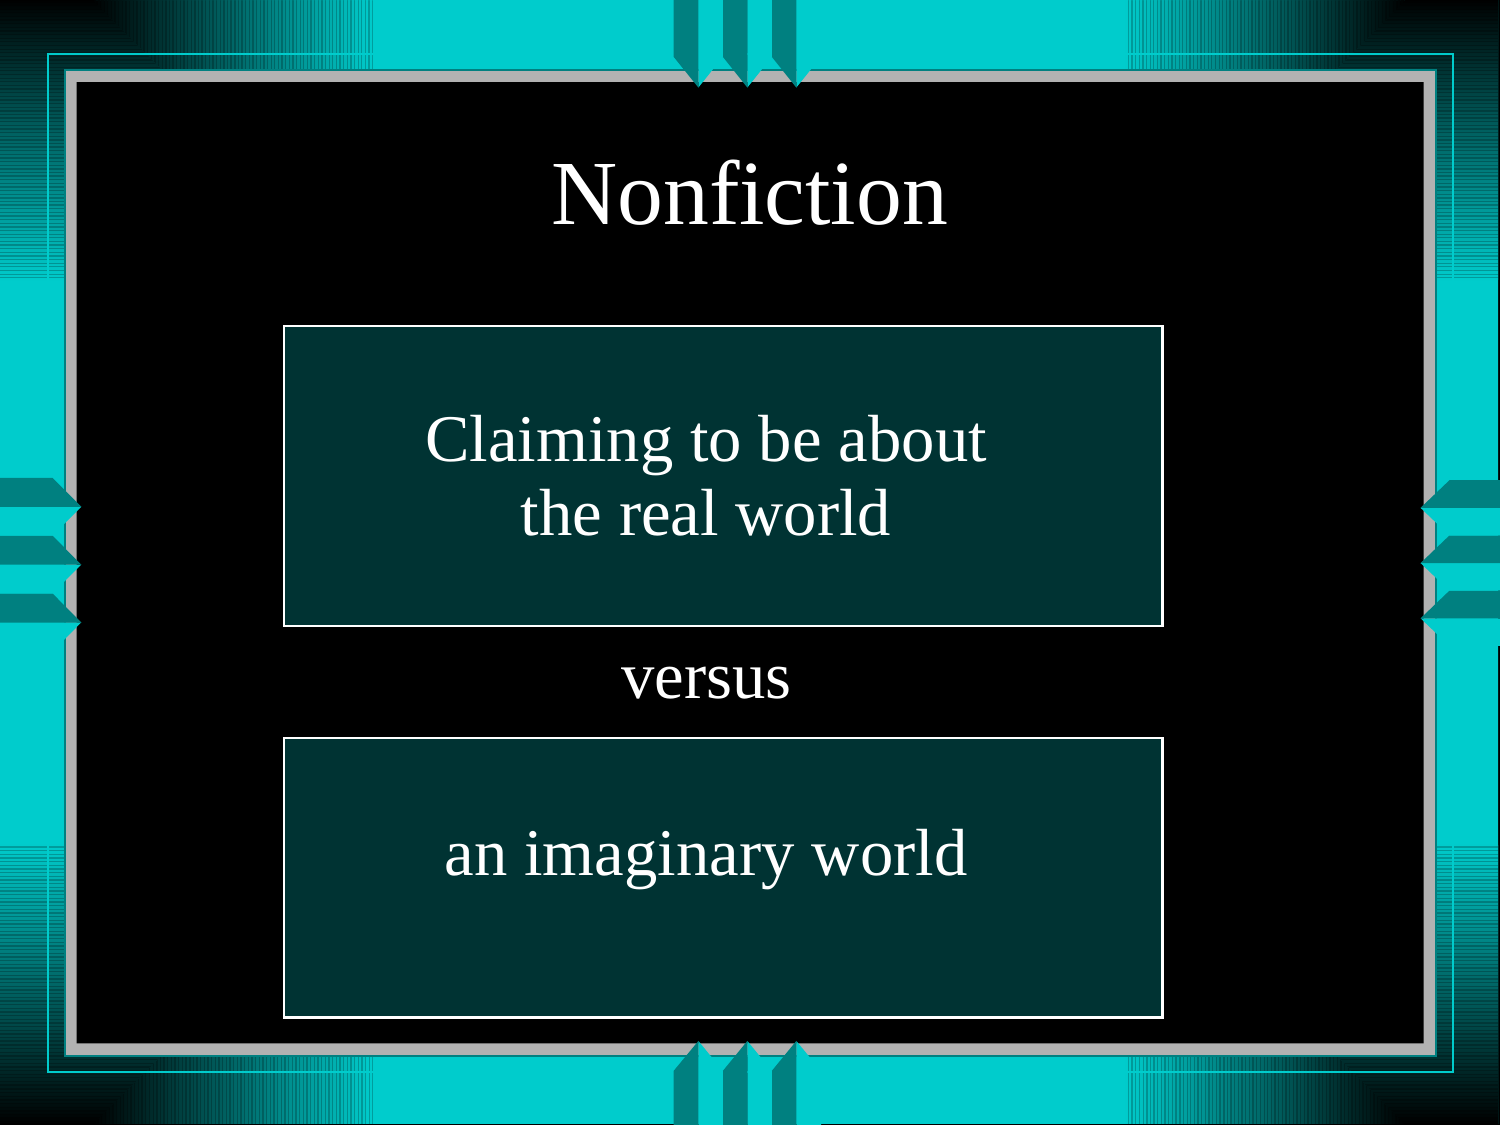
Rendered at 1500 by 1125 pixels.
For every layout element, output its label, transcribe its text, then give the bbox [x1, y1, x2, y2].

title Nonfiction [112, 99, 1388, 288]
text_box an imaginary world [406, 808, 1007, 944]
text_box versus [406, 631, 1007, 721]
text_box [284, 738, 1163, 1018]
text_box [284, 325, 1163, 626]
text_box Claiming to be about the real world [406, 394, 1007, 558]
